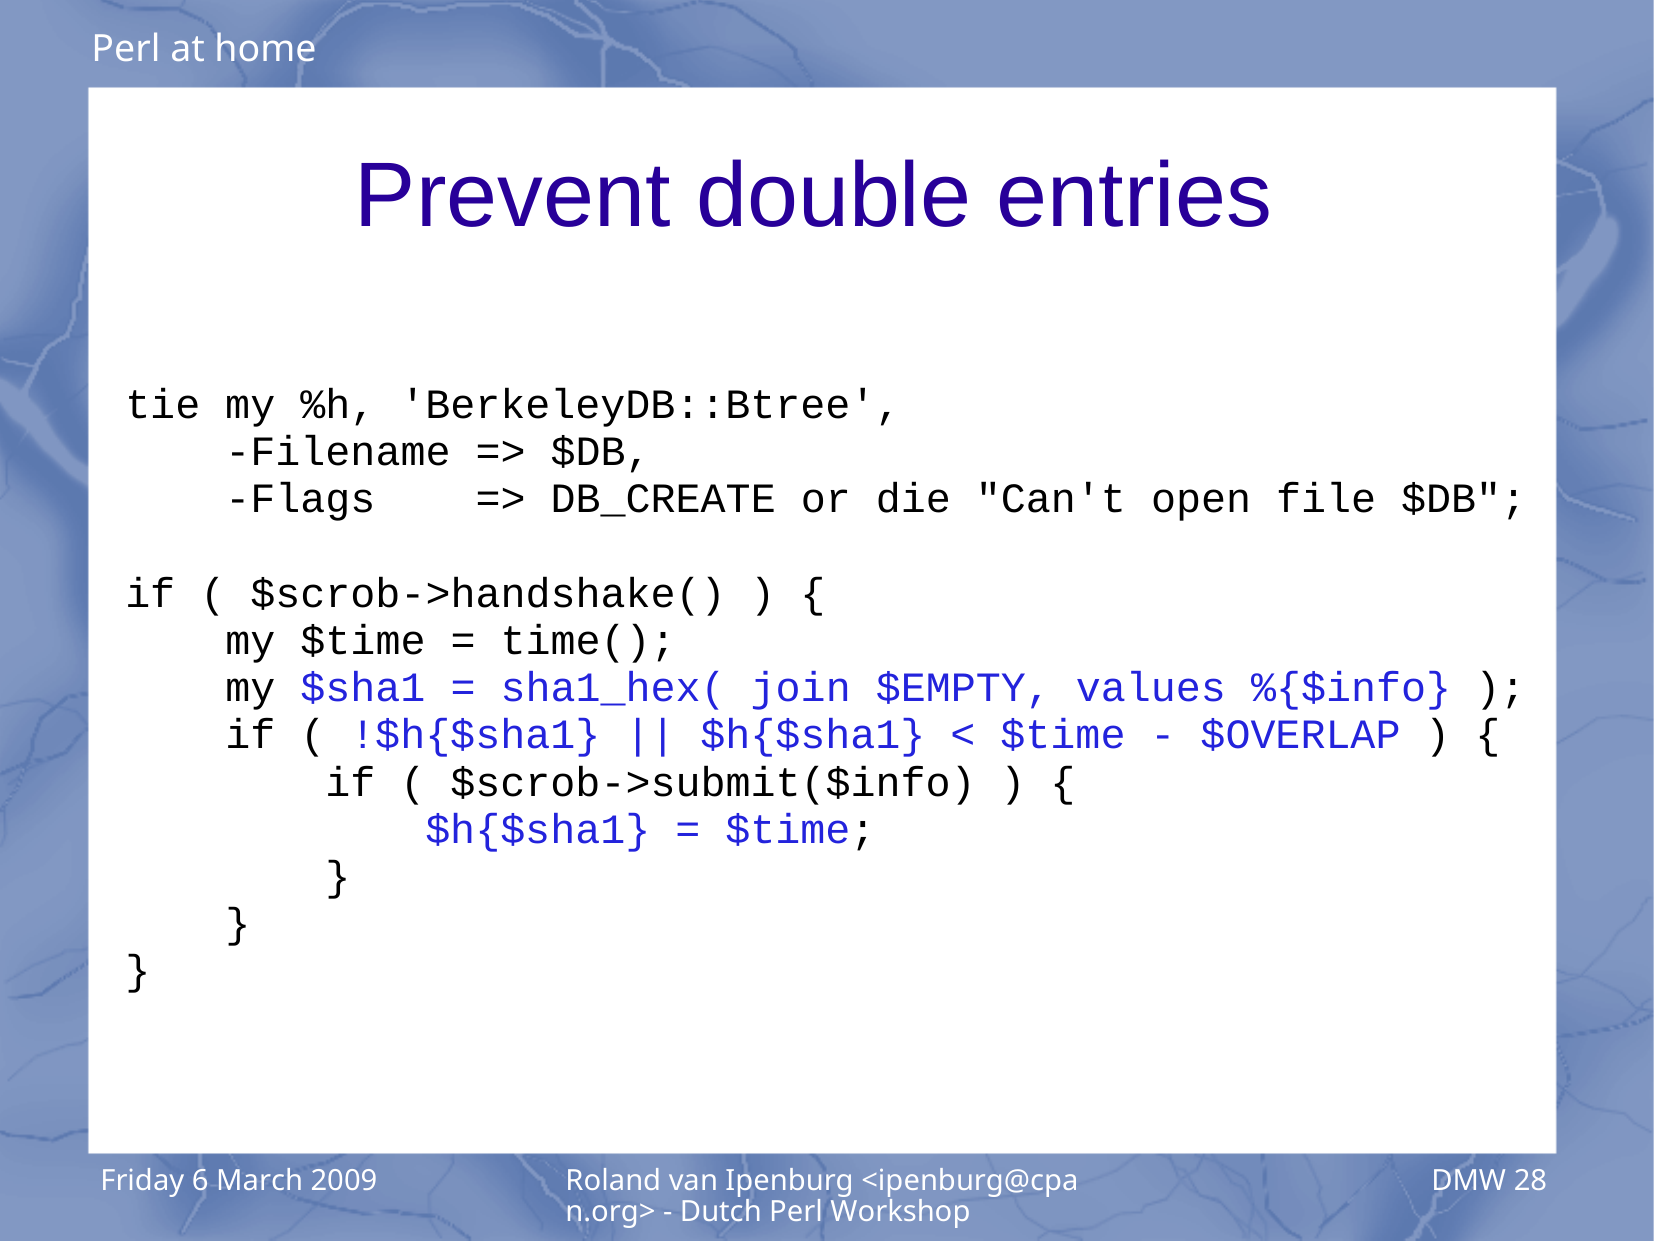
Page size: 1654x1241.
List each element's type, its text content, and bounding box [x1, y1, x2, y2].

title Prevent double entries [118, 98, 1536, 291]
picture [0, 0, 1654, 1241]
text_box tie my %h, 'BerkeleyDB::Btree', -Filename => $DB, -Flags => DB_CREATE or die "Can't open file $DB"; if ( $scrob->handshake() ) { my $time = time(); my $sha1 = sha1_hex( join $EMPTY, values %{$info} ); if ( !$h{$sha1} || $h{$sha1} < $time - $OVERLAP ) { if ( $scrob->submit($info) ) { $h{$sha1} = $time; } } } [100, 365, 1552, 1016]
